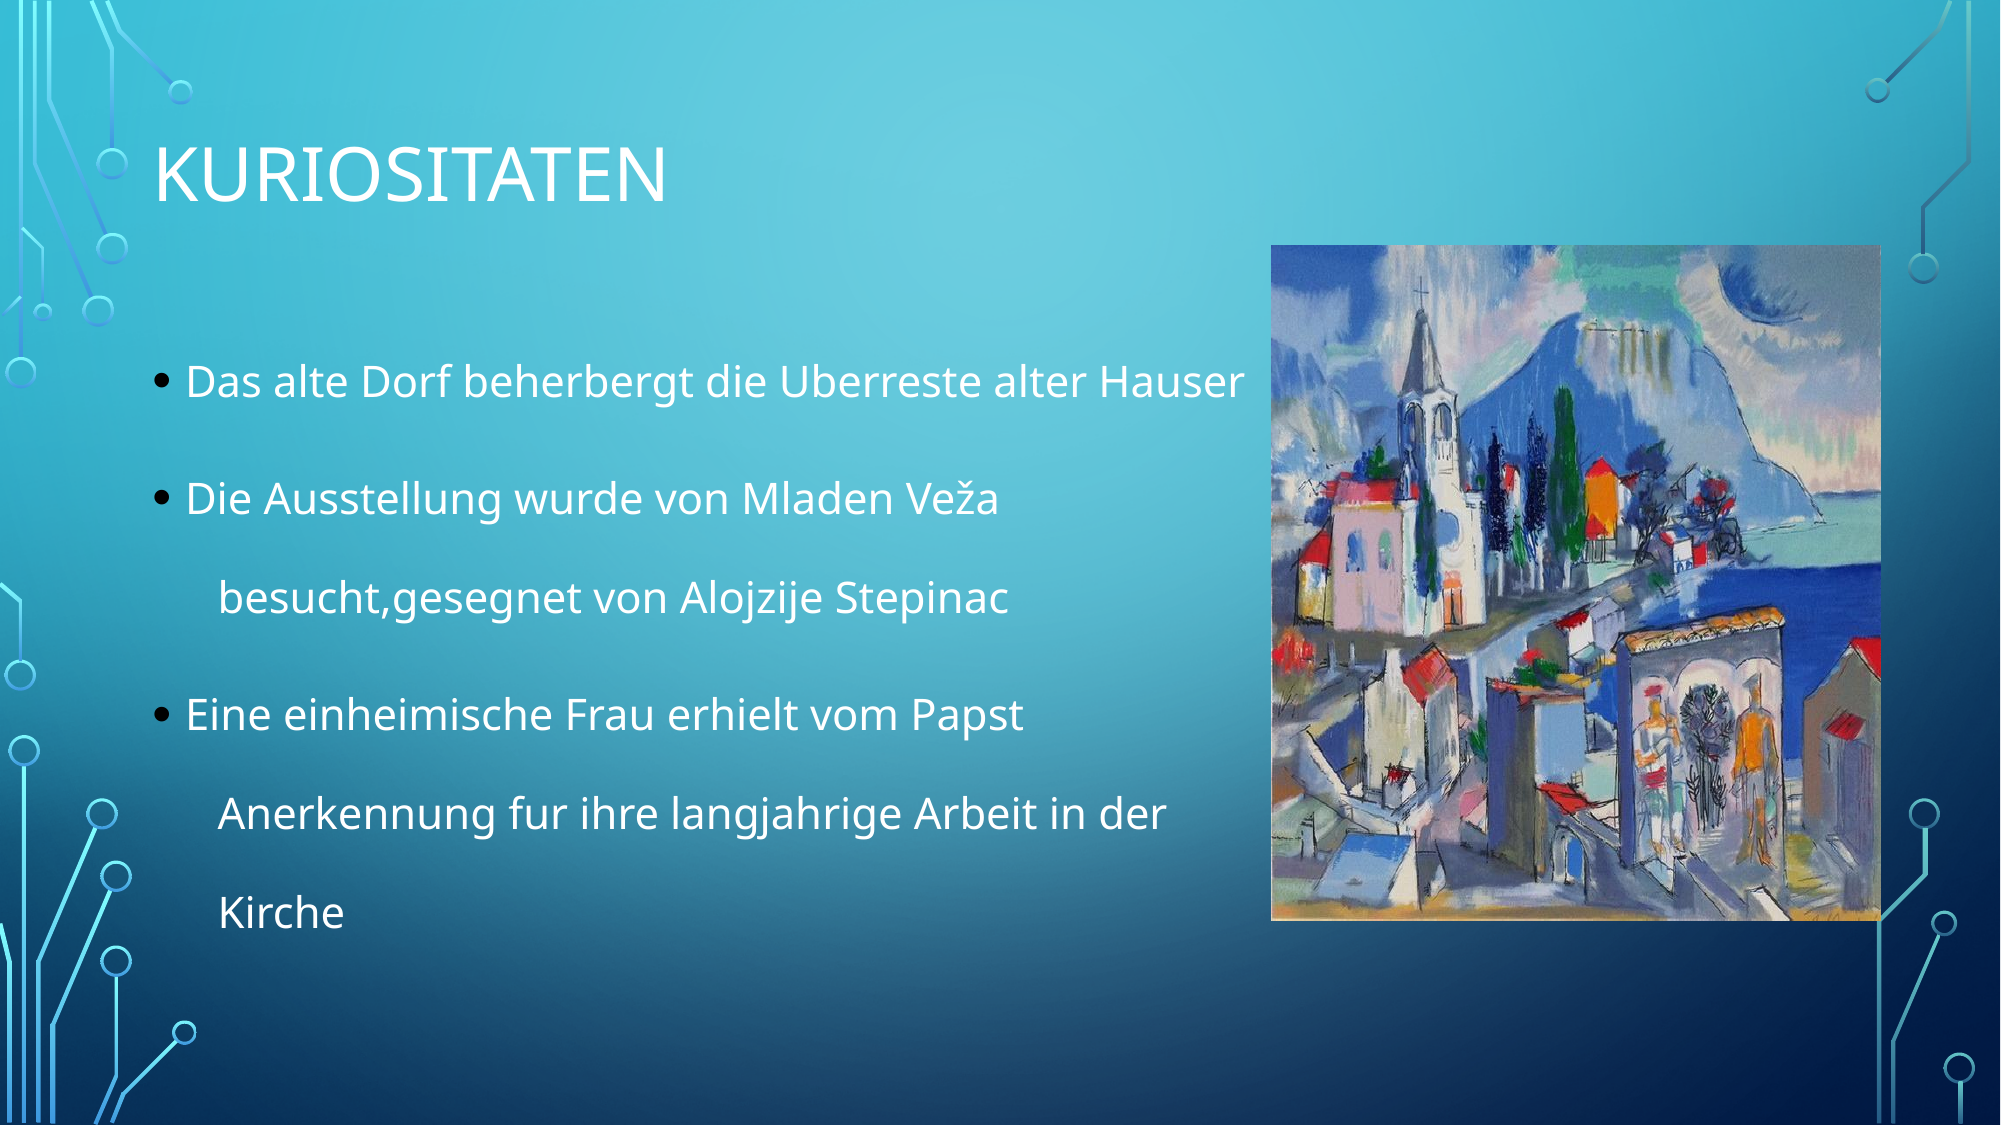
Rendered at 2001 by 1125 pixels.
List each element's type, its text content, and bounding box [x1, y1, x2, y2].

list Das alte Dorf beherbergt die Uberreste alter Hauser Die Ausstellung wurde von Mladen Veža besucht,gesegnet von Alojzije Stepinac Eine einheimische Frau erhielt vom Papst Anerkennung fur ihre langjahrige Arbeit in der Kirche [137, 299, 1272, 1014]
picture [1271, 245, 1881, 921]
title Kuriositaten [137, 55, 1763, 299]
